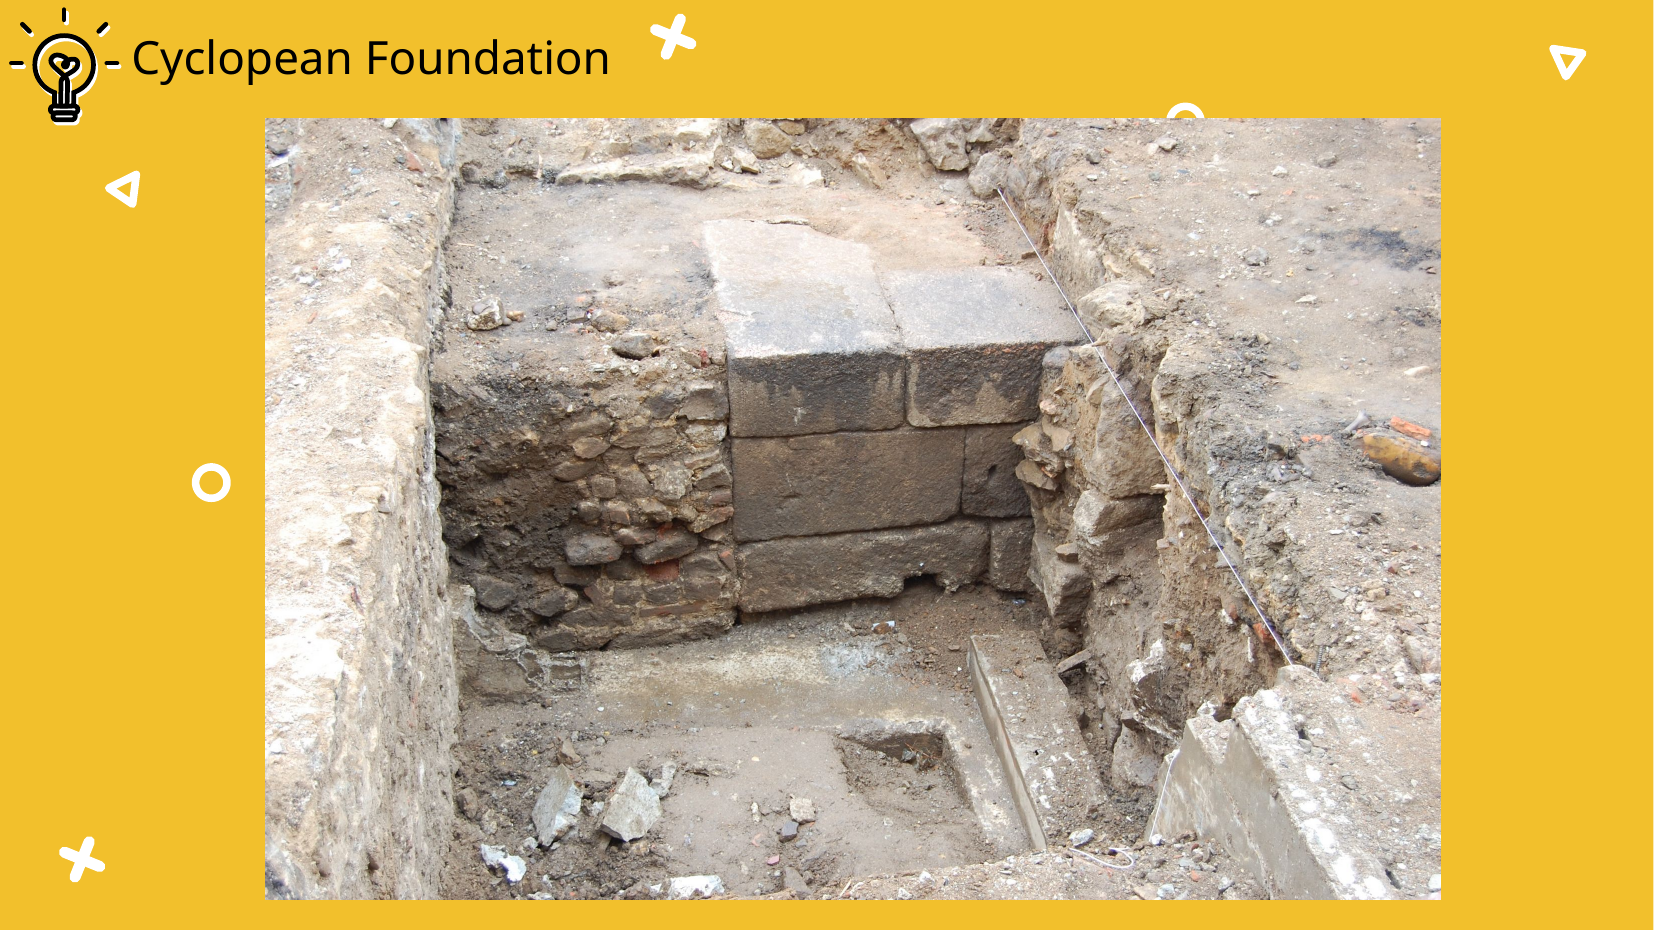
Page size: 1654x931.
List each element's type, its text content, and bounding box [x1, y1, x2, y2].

picture [265, 118, 1441, 900]
title Cyclopean Foundation [131, 0, 827, 120]
